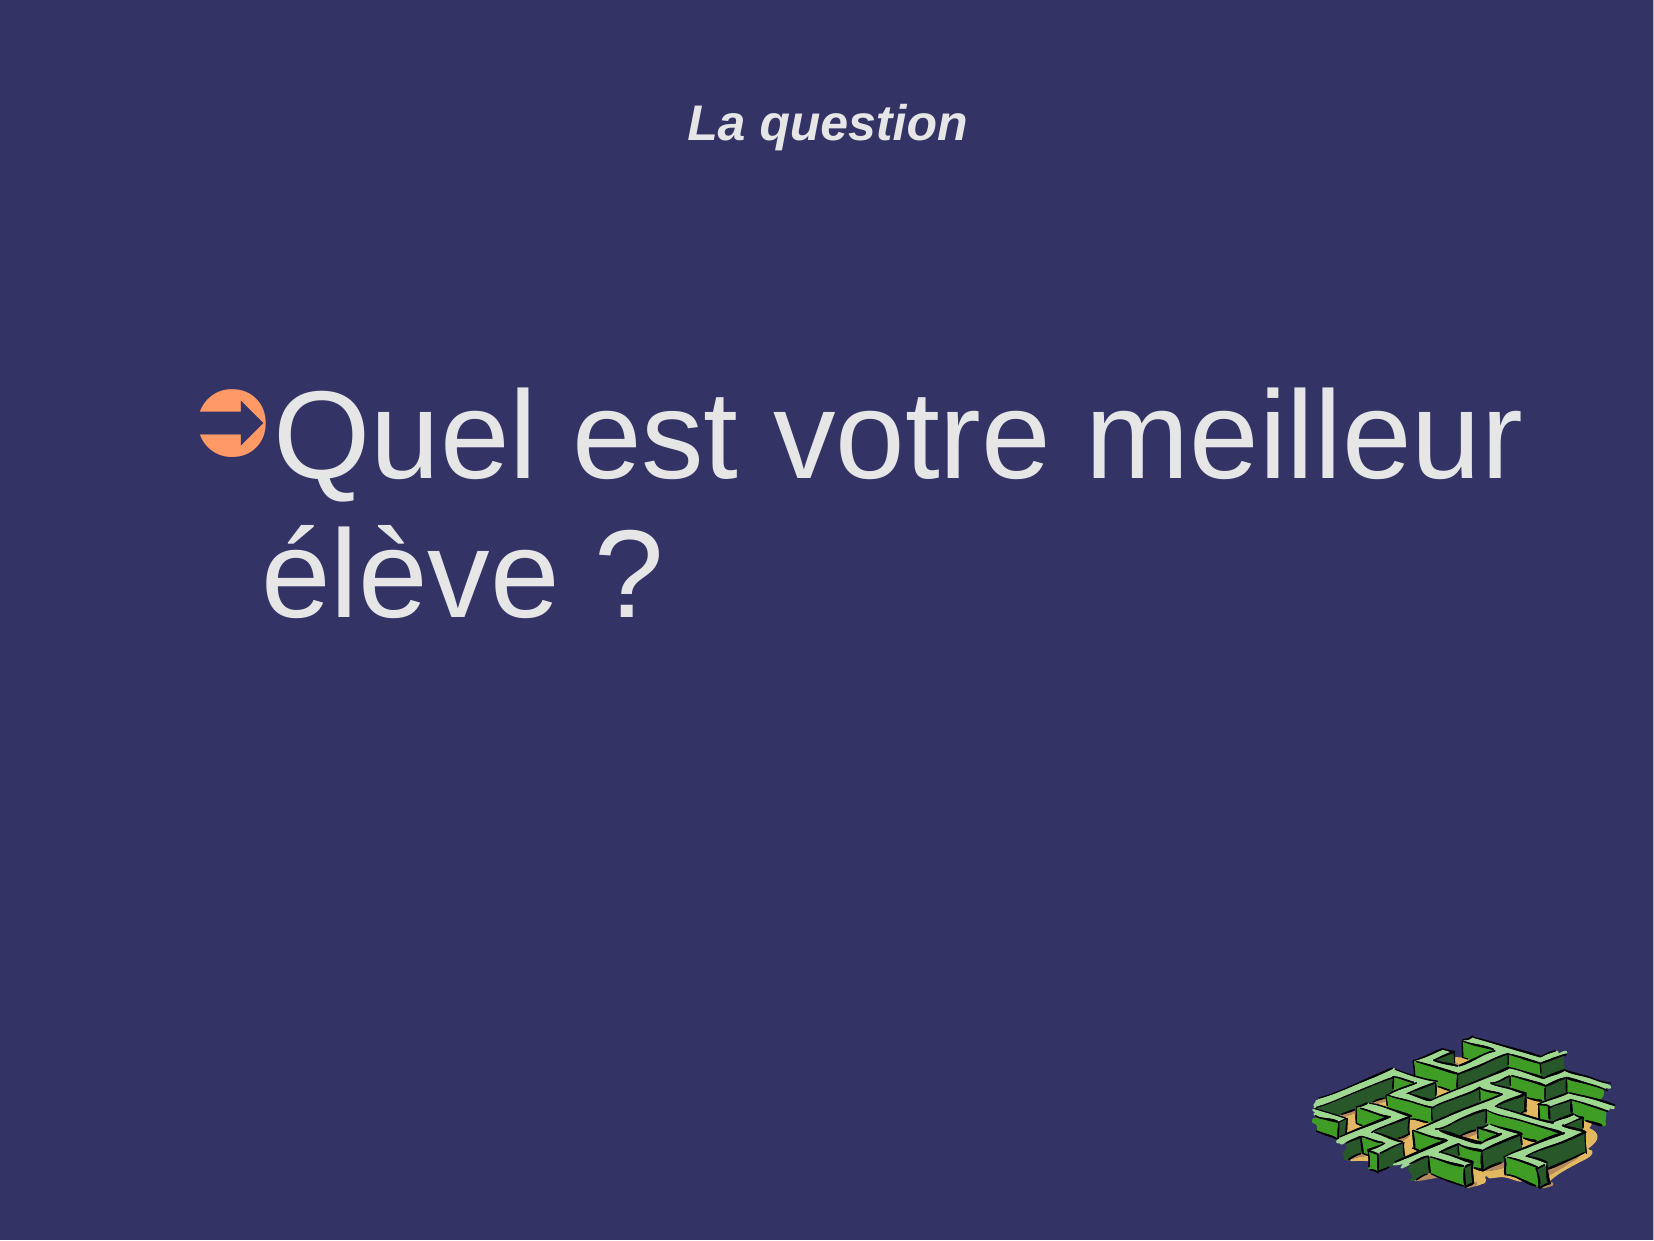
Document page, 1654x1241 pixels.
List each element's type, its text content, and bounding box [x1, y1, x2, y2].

list Quel est votre meilleur élève ? [178, 364, 1570, 1147]
title La question [121, 19, 1534, 227]
